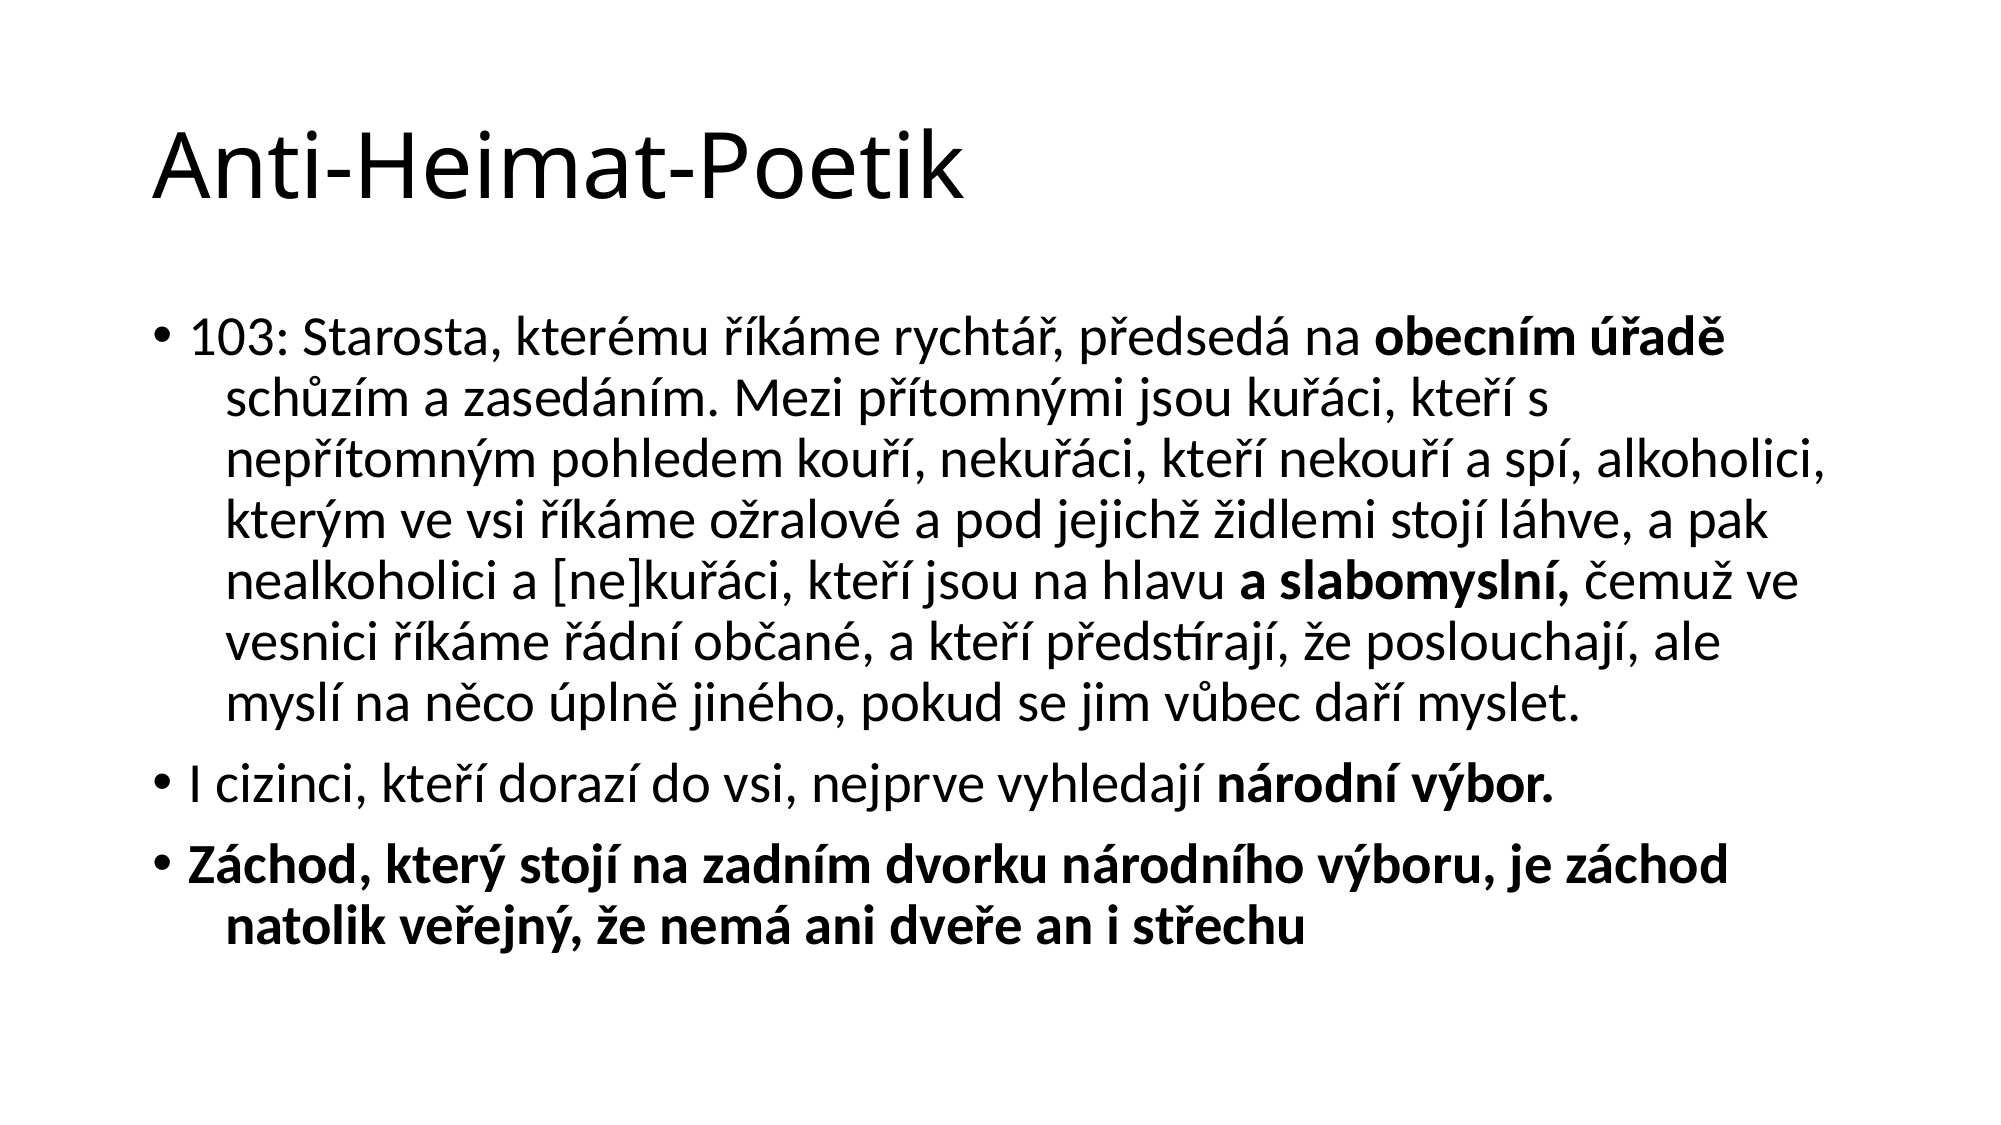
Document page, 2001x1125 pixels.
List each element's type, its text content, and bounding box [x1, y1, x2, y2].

list 103: Starosta, kterému říkáme rychtář, předsedá na obecním úřadě schůzím a zasedáním. Mezi přítomnými jsou kuřáci, kteří s nepřítomným pohledem kouří, nekuřáci, kteří nekouří a spí, alkoholici, kterým ve vsi říkáme ožralové a pod jejichž židlemi stojí láhve, a pak nealkoholici a [ne]kuřáci, kteří jsou na hlavu a slabomyslní, čemuž ve vesnici říkáme řádní občané, a kteří předstírají, že poslouchají, ale myslí na něco úplně jiného, pokud se jim vůbec daří myslet. I cizinci, kteří dorazí do vsi, nejprve vyhledají národní výbor. Záchod, který stojí na zadním dvorku národního výboru, je záchod natolik veřejný, že nemá ani dveře an i střechu [137, 299, 1863, 1014]
title Anti-Heimat-Poetik [137, 59, 1863, 278]
